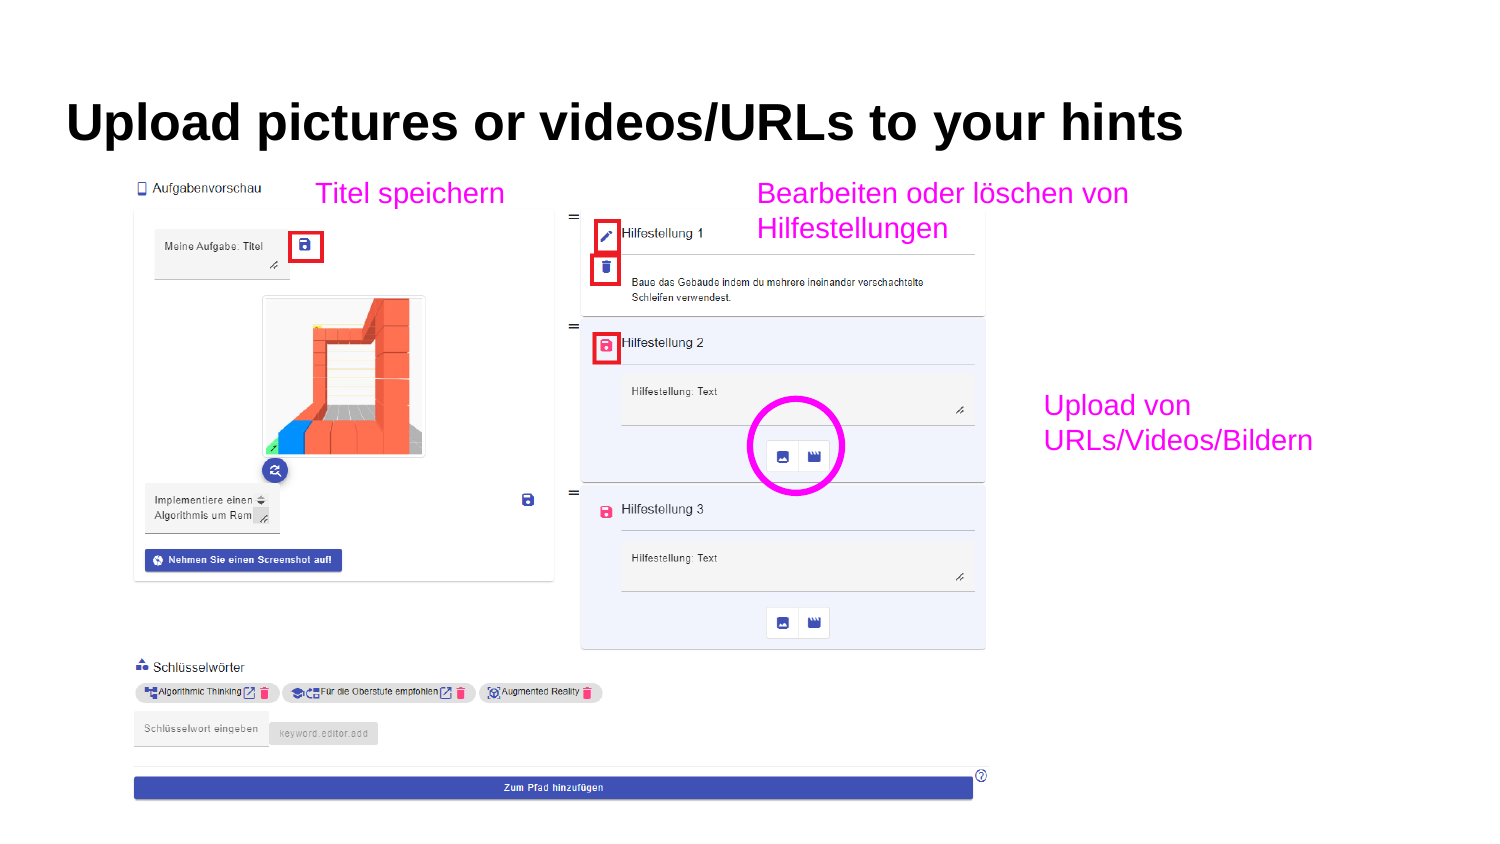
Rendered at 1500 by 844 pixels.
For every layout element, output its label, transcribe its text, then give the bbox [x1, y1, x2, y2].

picture [129, 176, 989, 815]
text_box Bearbeiten oder löschen von Hilfestellungen [741, 166, 1298, 253]
text_box Titel speichern [300, 166, 548, 218]
text_box Upload von URLs/Videos/Bildern [1028, 378, 1397, 465]
title Upload pictures or videos/URLs to your hints [51, 72, 1449, 167]
